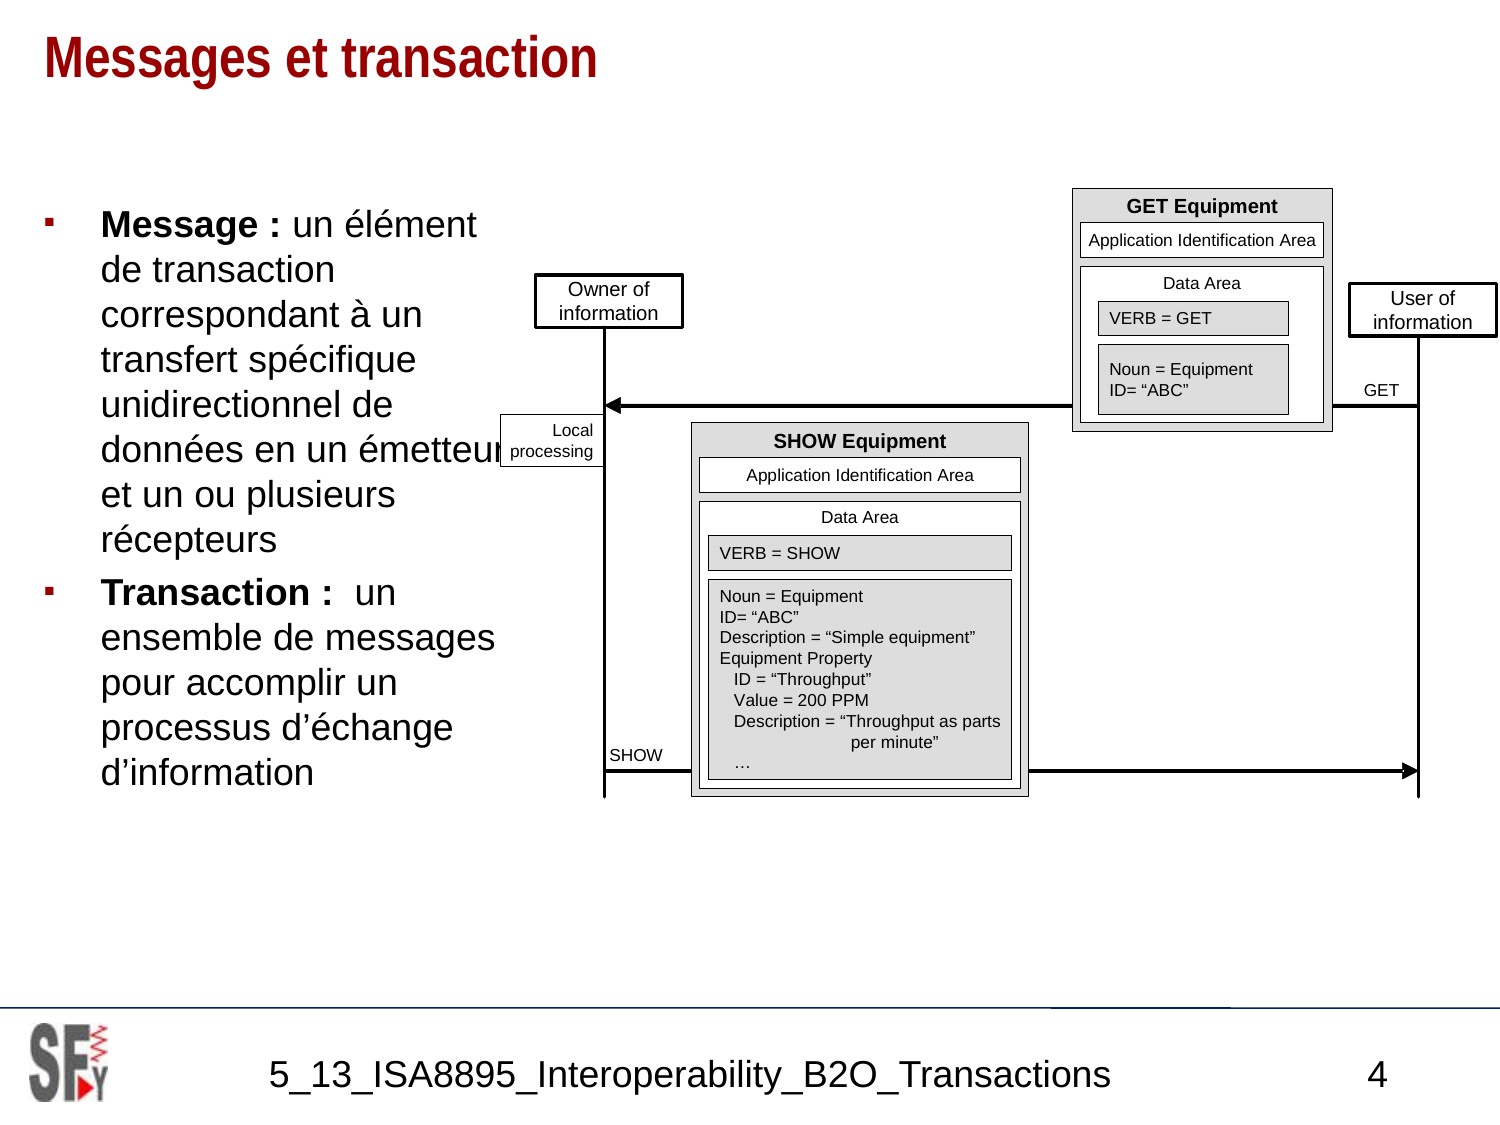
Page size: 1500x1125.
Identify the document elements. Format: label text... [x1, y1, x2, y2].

picture [29, 1023, 108, 1102]
footer 5_13_ISA8895_Interoperability_B2O_Transactions [253, 1034, 1336, 1103]
picture [500, 187, 1500, 801]
title Messages et transaction [29, 12, 1471, 138]
slide_number <numéro> [1352, 1034, 1490, 1103]
list Message : un élément de transaction correspondant à un transfert spécifique unidirectionnel de données en un émetteur et un ou plusieurs récepteurs Transaction : un ensemble de messages pour accomplir un processus d’échange d’information [29, 184, 535, 988]
